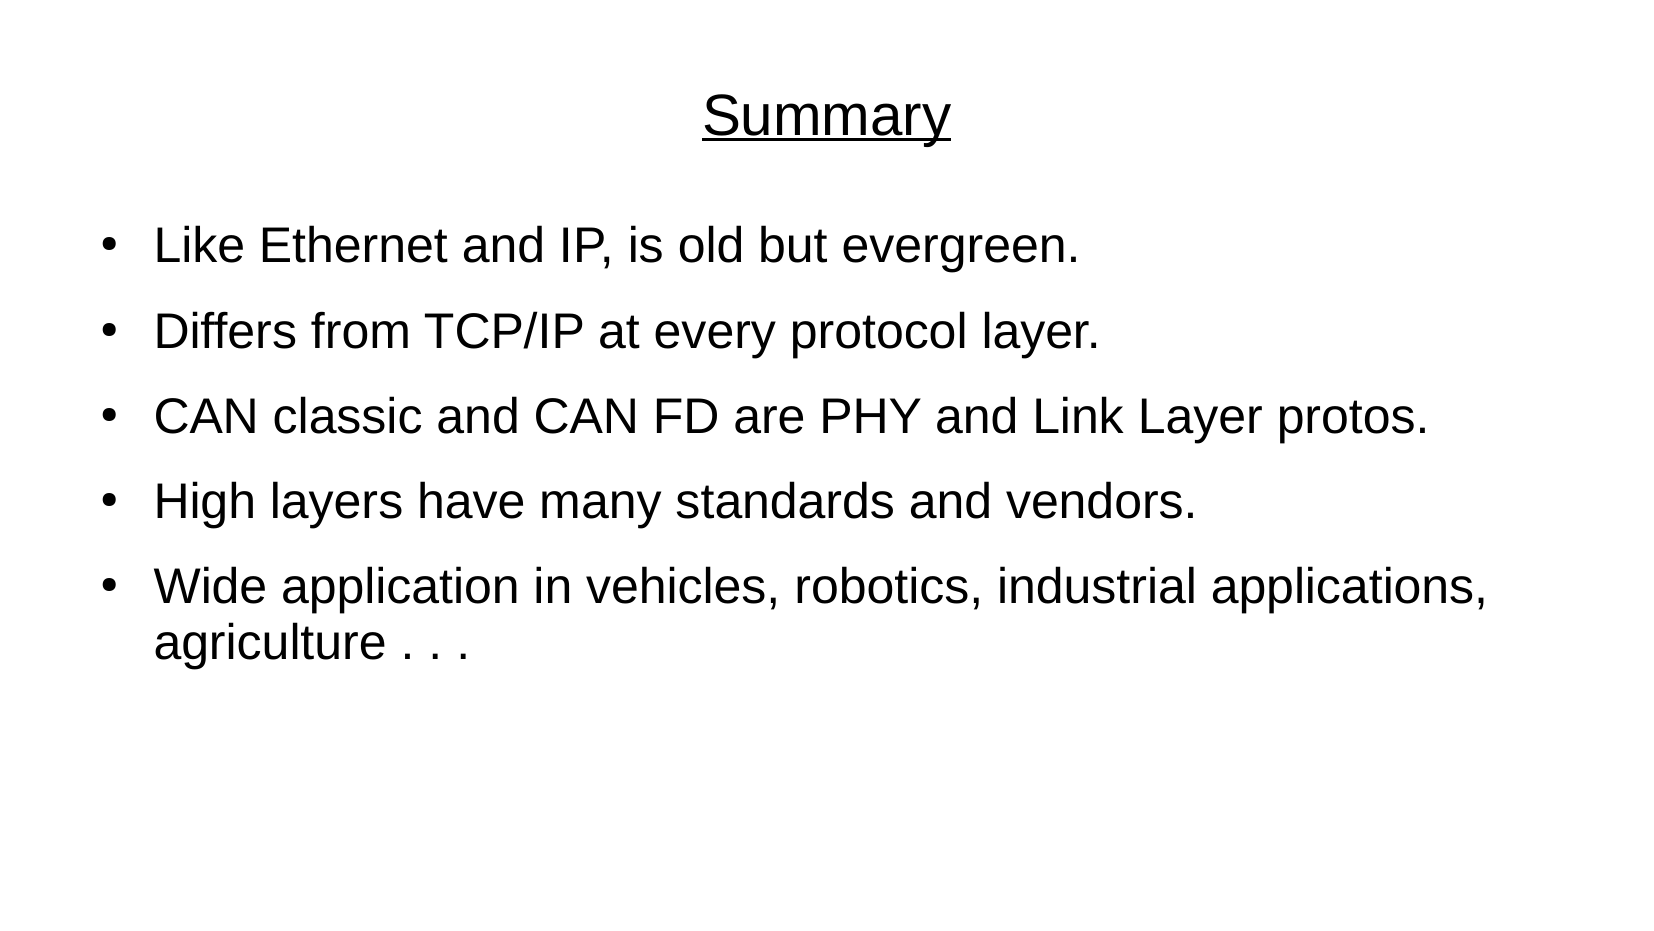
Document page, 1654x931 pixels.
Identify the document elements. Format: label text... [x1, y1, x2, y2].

list Like Ethernet and IP, is old but evergreen. Differs from TCP/IP at every protocol layer. CAN classic and CAN FD are PHY and Link Layer protos. High layers have many standards and vendors. Wide application in vehicles, robotics, industrial applications, agriculture . . . [82, 217, 1571, 758]
title Summary [82, 37, 1571, 193]
